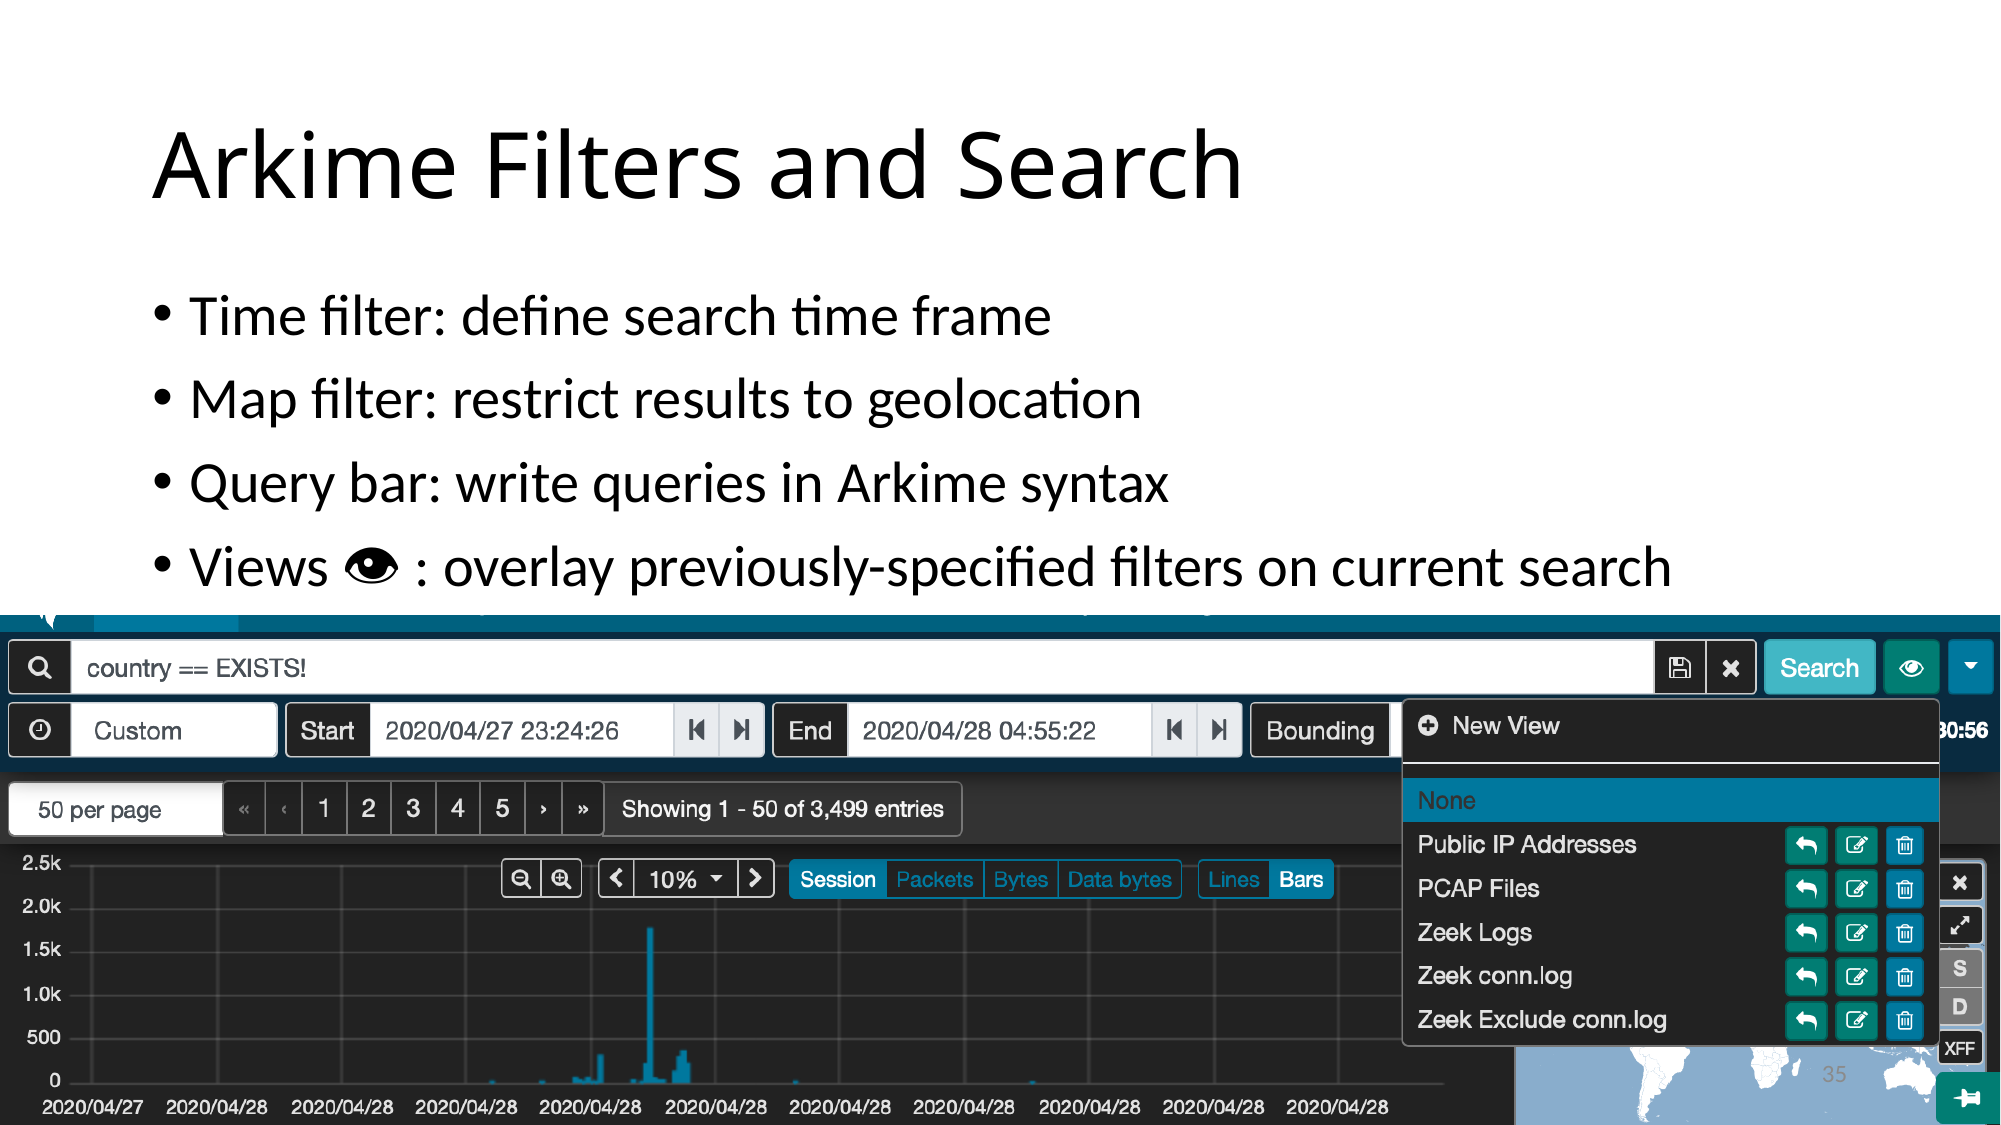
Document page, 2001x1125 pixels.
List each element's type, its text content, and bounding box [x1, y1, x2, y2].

list Time filter: define search time frame Map filter: restrict results to geolocation Query bar: write queries in Arkime syntax Views 👁 : overlay previously-specified filters on current search [137, 277, 1838, 676]
slide_number <number> [1412, 1042, 1863, 1103]
picture [46, 615, 55, 626]
picture [0, 633, 2001, 1125]
title Arkime Filters and Search [137, 59, 1863, 278]
